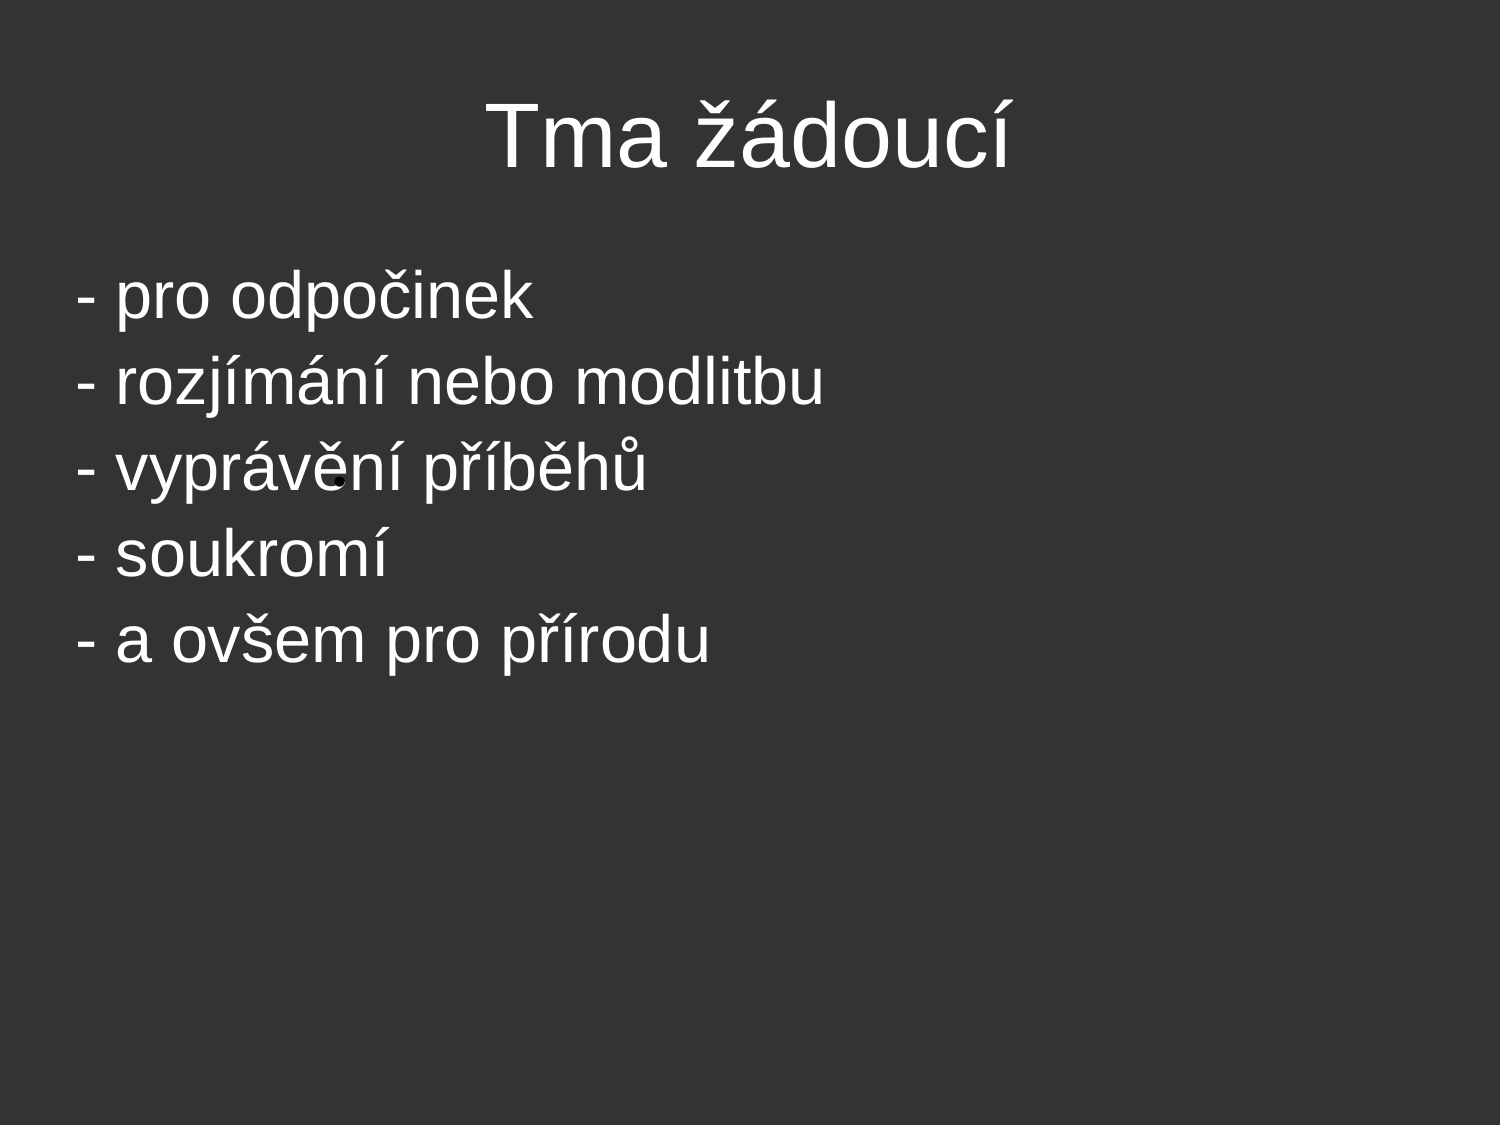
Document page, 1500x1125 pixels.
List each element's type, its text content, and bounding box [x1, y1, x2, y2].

text_box • [318, 449, 1196, 690]
title Tma žádoucí [75, 21, 1425, 257]
list - pro odpočinek - rozjímání nebo modlitbu - vyprávění příběhů - soukromí - a ovšem pro přírodu [75, 262, 1425, 1005]
